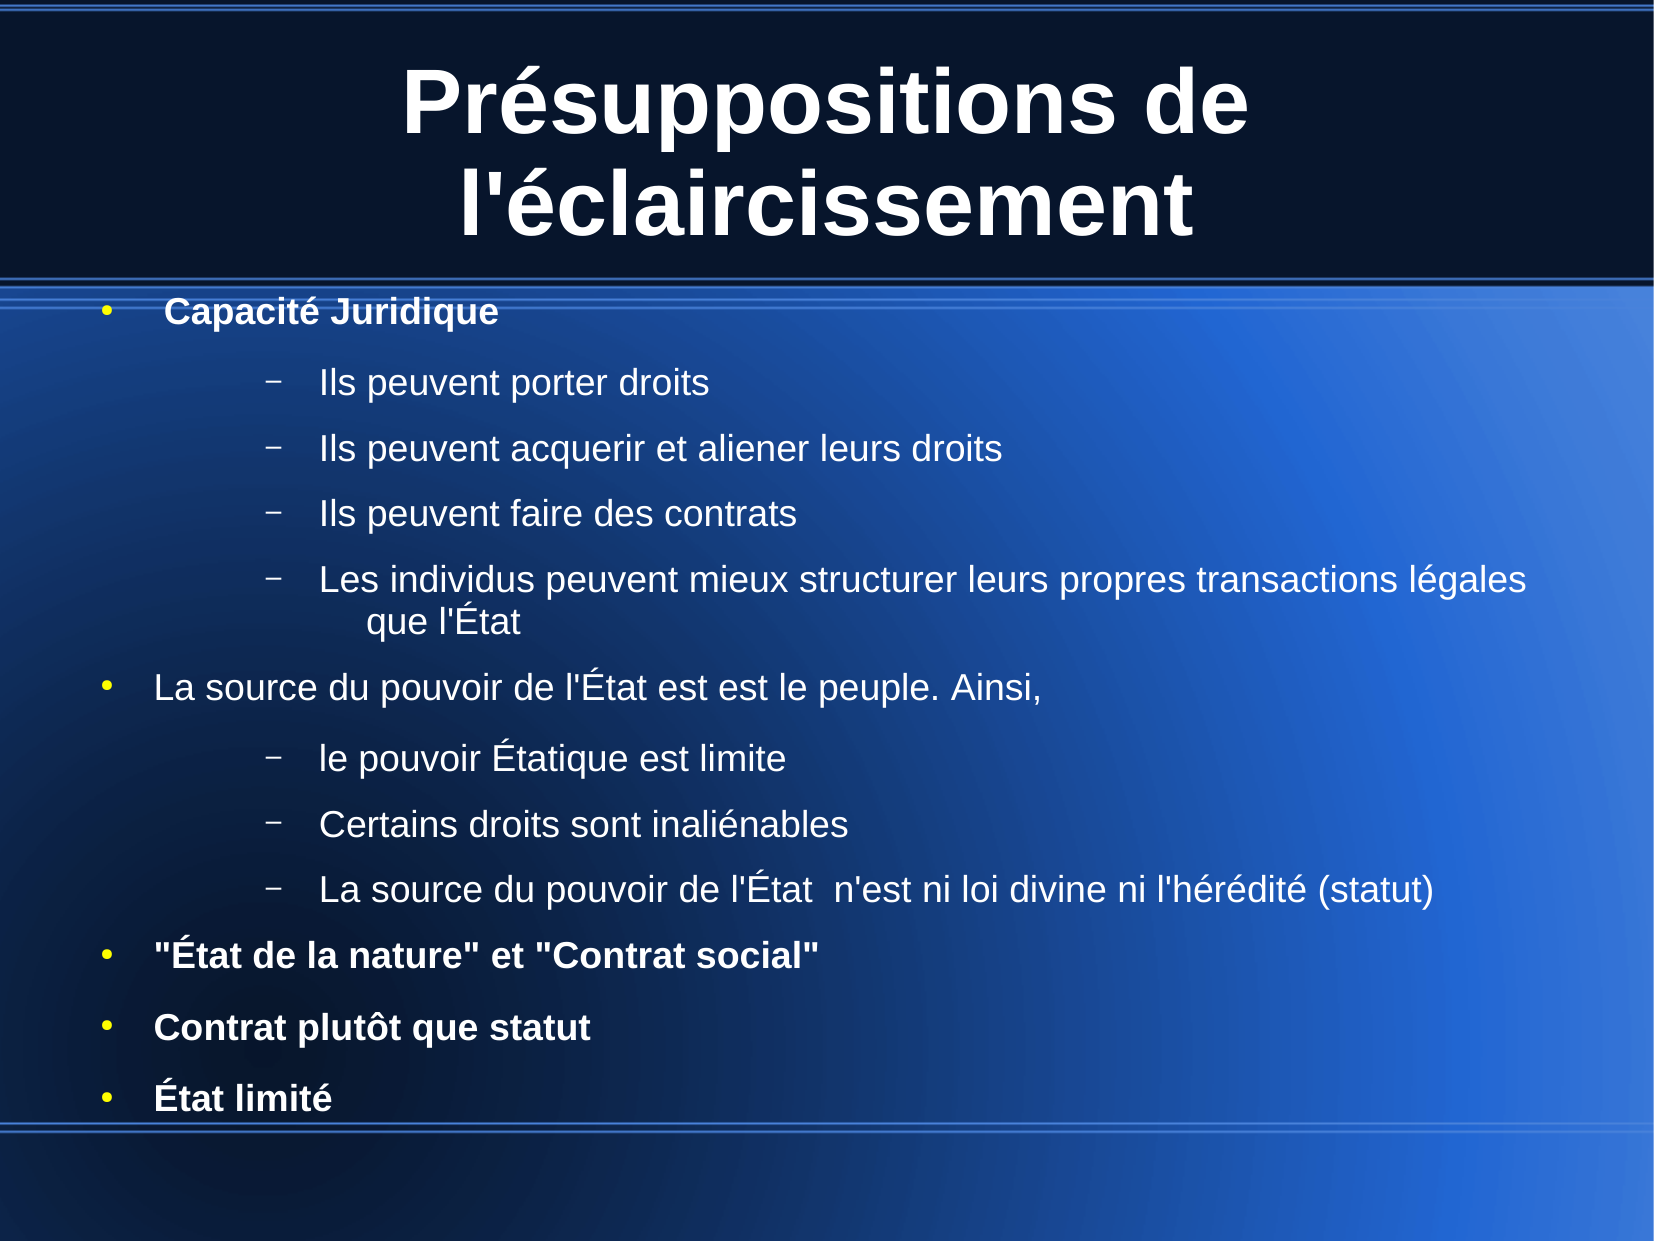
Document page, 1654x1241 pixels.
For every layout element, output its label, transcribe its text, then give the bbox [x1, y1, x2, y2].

title Présuppositions de l'éclaircissement [82, 49, 1571, 257]
picture [0, 0, 1654, 1241]
list Capacité Juridique Ils peuvent porter droits Ils peuvent acquerir et aliener leurs droits Ils peuvent faire des contrats Les individus peuvent mieux structurer leurs propres transactions légales que l'État La source du pouvoir de l'État est est le peuple. Ainsi, le pouvoir Étatique est limite Certains droits sont inaliénables La source du pouvoir de l'État n'est ni loi divine ni l'hérédité (statut) "État de la nature" et "Contrat social" Contrat plutôt que statut État limité [82, 290, 1571, 1198]
